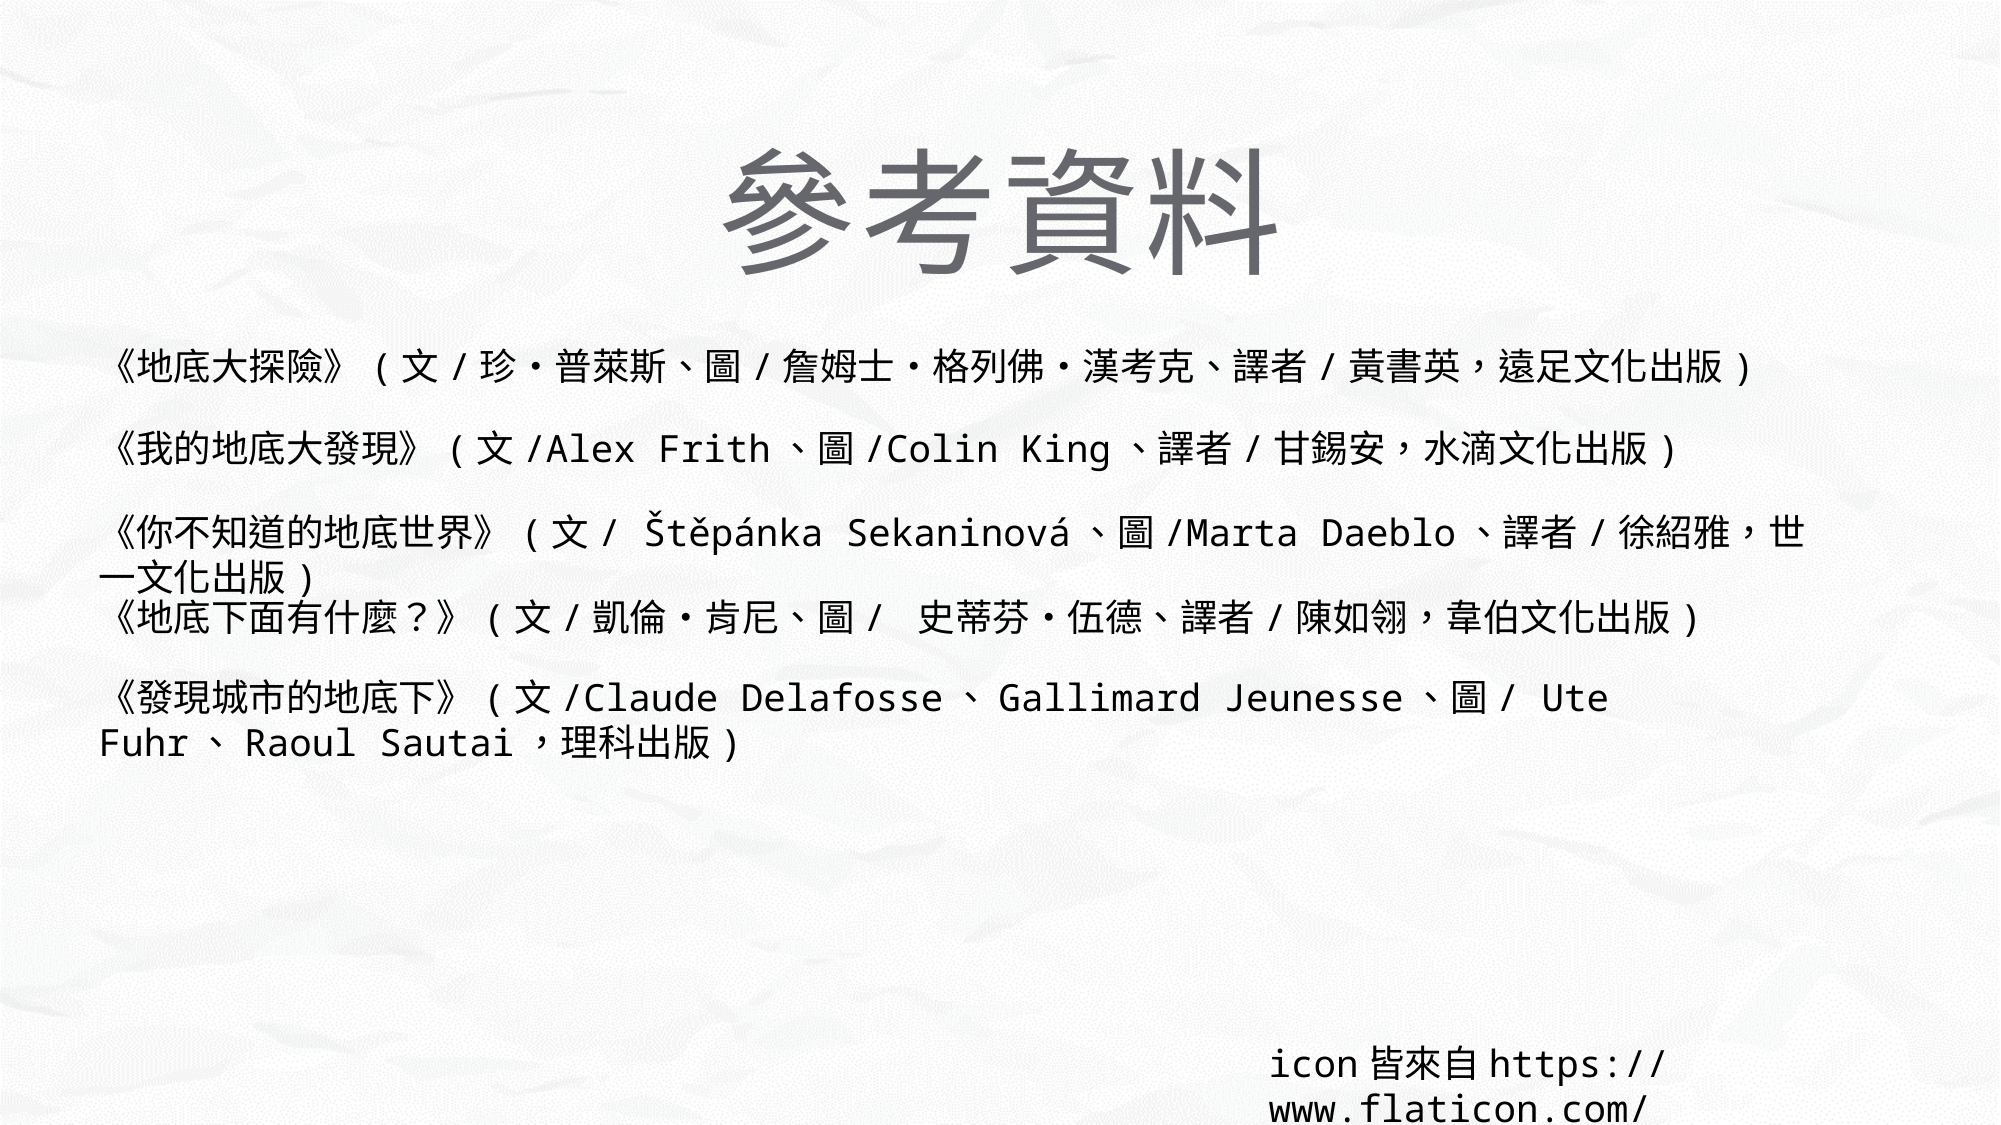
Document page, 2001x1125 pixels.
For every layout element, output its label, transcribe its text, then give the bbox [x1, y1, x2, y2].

text_box icon皆來自https://www.flaticon.com/ [1253, 1032, 1974, 1125]
picture [0, 0, 2000, 1125]
text_box 參考資料 [530, 40, 1470, 298]
text_box 《地底下面有什麼？》(文/凱倫‧肯尼、圖/ 史蒂芬‧伍德、譯者/陳如翎，韋伯文化出版) [84, 587, 1857, 647]
text_box 《發現城市的地底下》(文/Claude Delafosse、Gallimard Jeunesse、圖/ Ute Fuhr、Raoul Sautai，理科出版) [84, 667, 1857, 772]
text_box 《地底大探險》(文/珍‧普萊斯、圖/詹姆士‧格列佛‧漢考克、譯者/黃書英，遠足文化出版) [84, 335, 1857, 395]
text_box 《我的地底大發現》(文/Alex Frith、圖/Colin King、譯者/甘錫安，水滴文化出版) [84, 417, 1857, 477]
text_box 《你不知道的地底世界》(文/ Štěpánka Sekaninová、圖/Marta Daeblo、譯者/徐紹雅，世一文化出版) [84, 502, 1857, 587]
